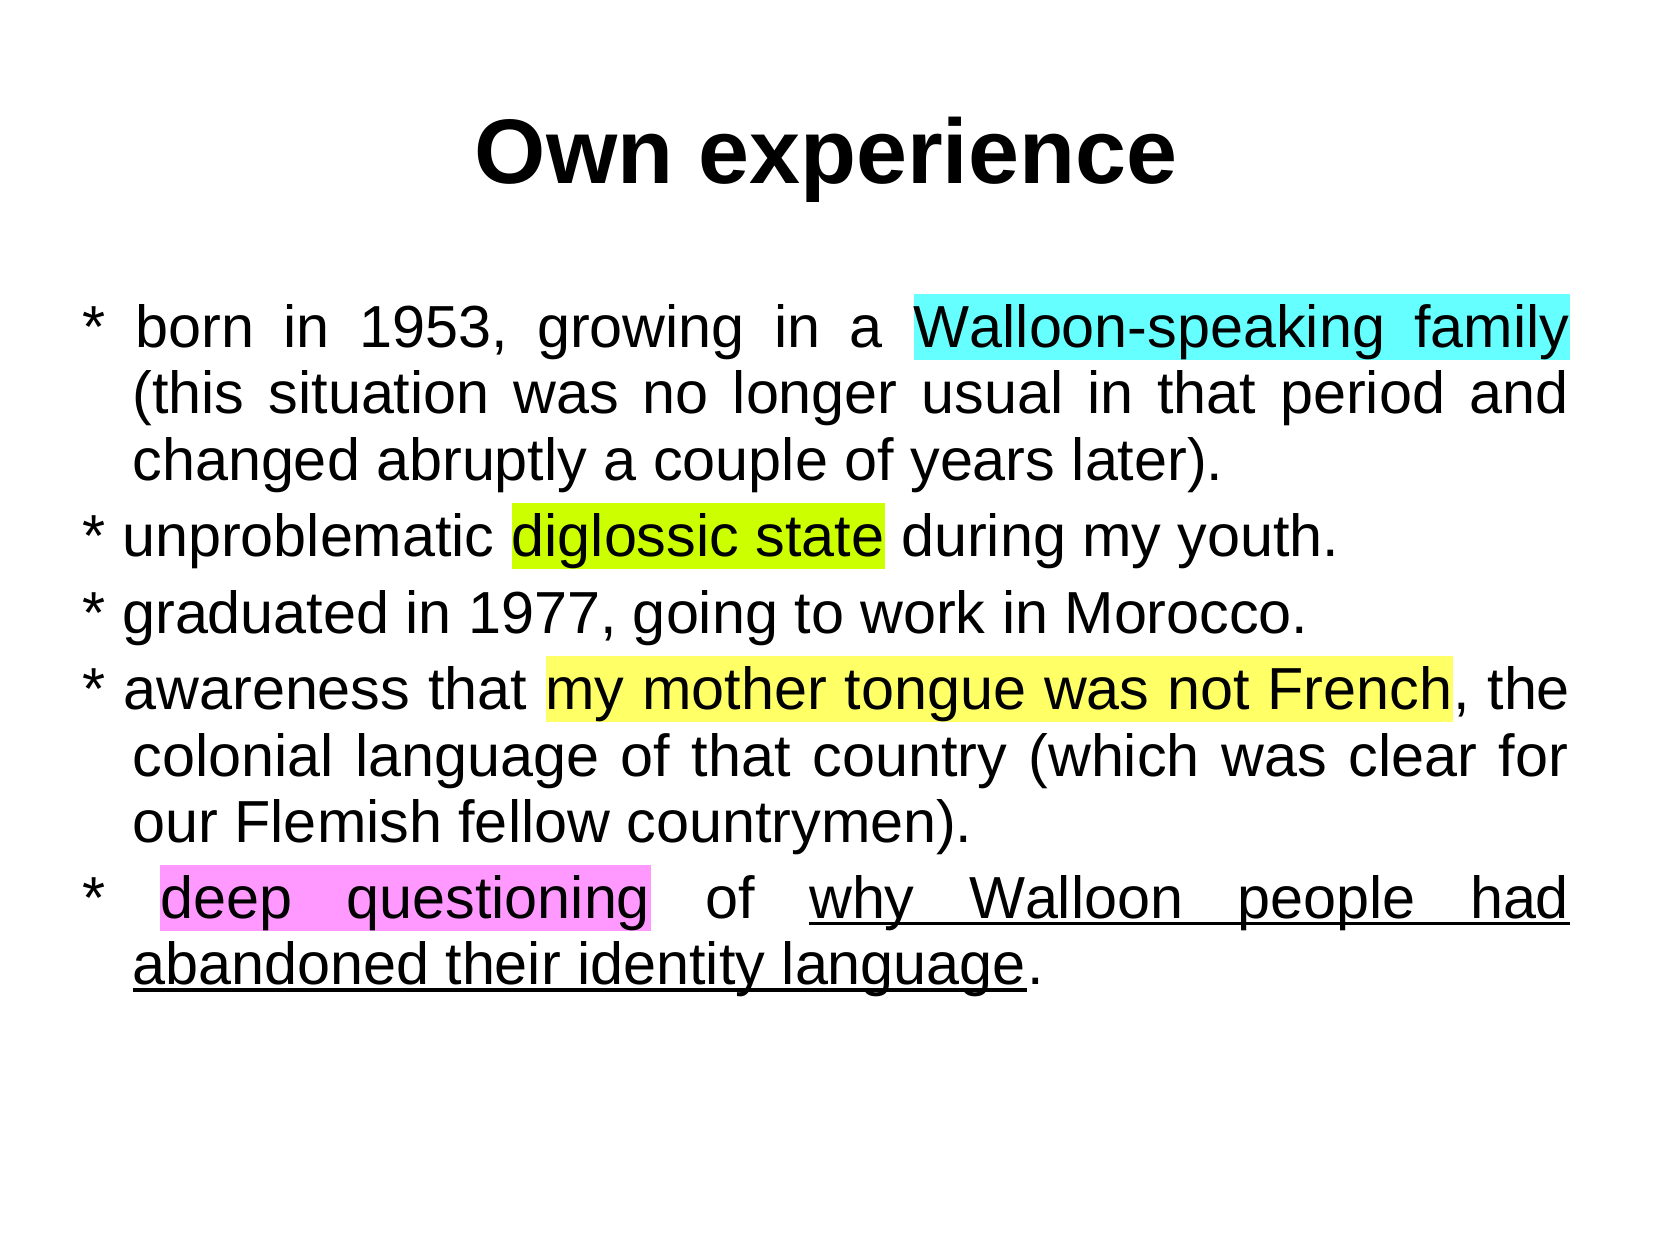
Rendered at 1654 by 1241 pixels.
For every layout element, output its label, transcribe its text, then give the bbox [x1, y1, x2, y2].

list * born in 1953, growing in a Walloon-speaking family (this situation was no longer usual in that period and changed abruptly a couple of years later). * unproblematic diglossic state during my youth. * graduated in 1977, going to work in Morocco. * awareness that my mother tongue was not French, the colonial language of that country (which was clear for our Flemish fellow countrymen). * deep questioning of why Walloon people had abandoned their identity language. [82, 290, 1571, 1010]
title Own experience [82, 49, 1571, 257]
